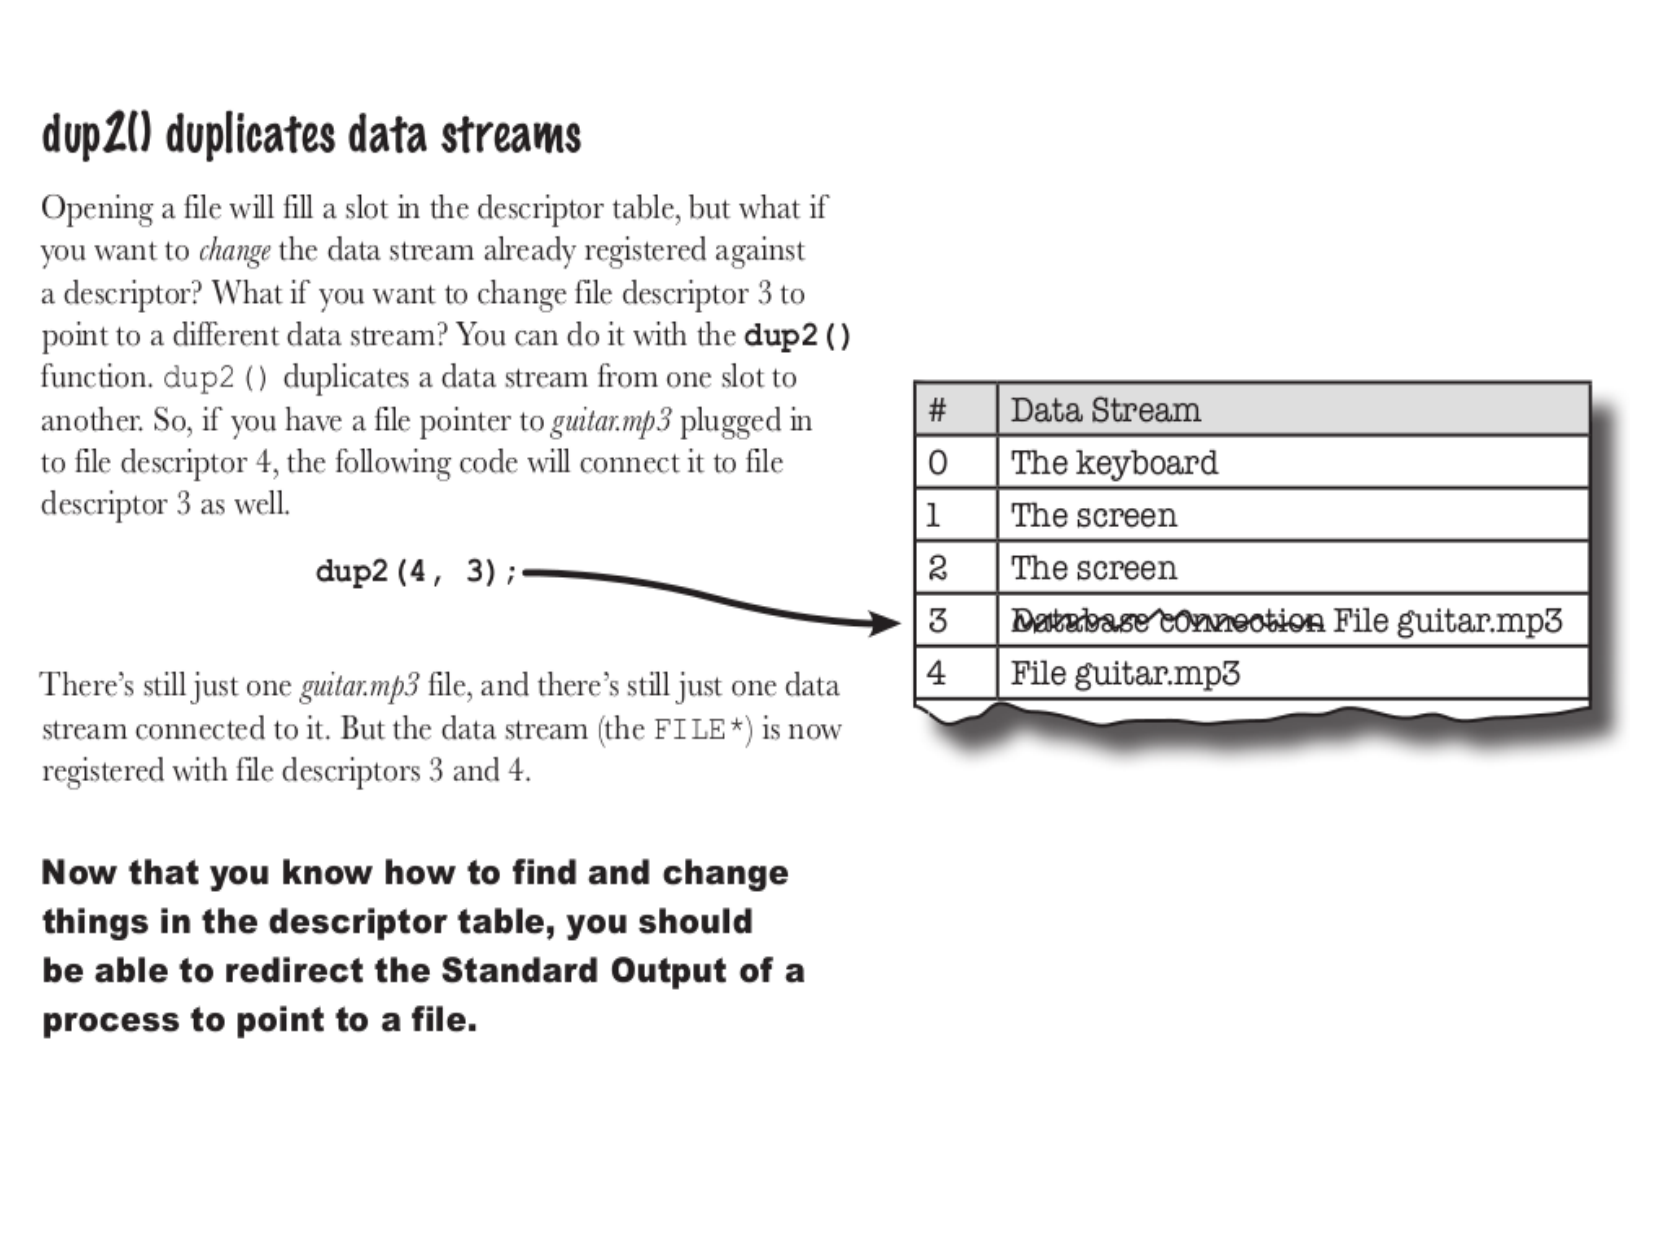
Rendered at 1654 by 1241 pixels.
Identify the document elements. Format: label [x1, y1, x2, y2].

picture [23, 106, 1630, 1075]
